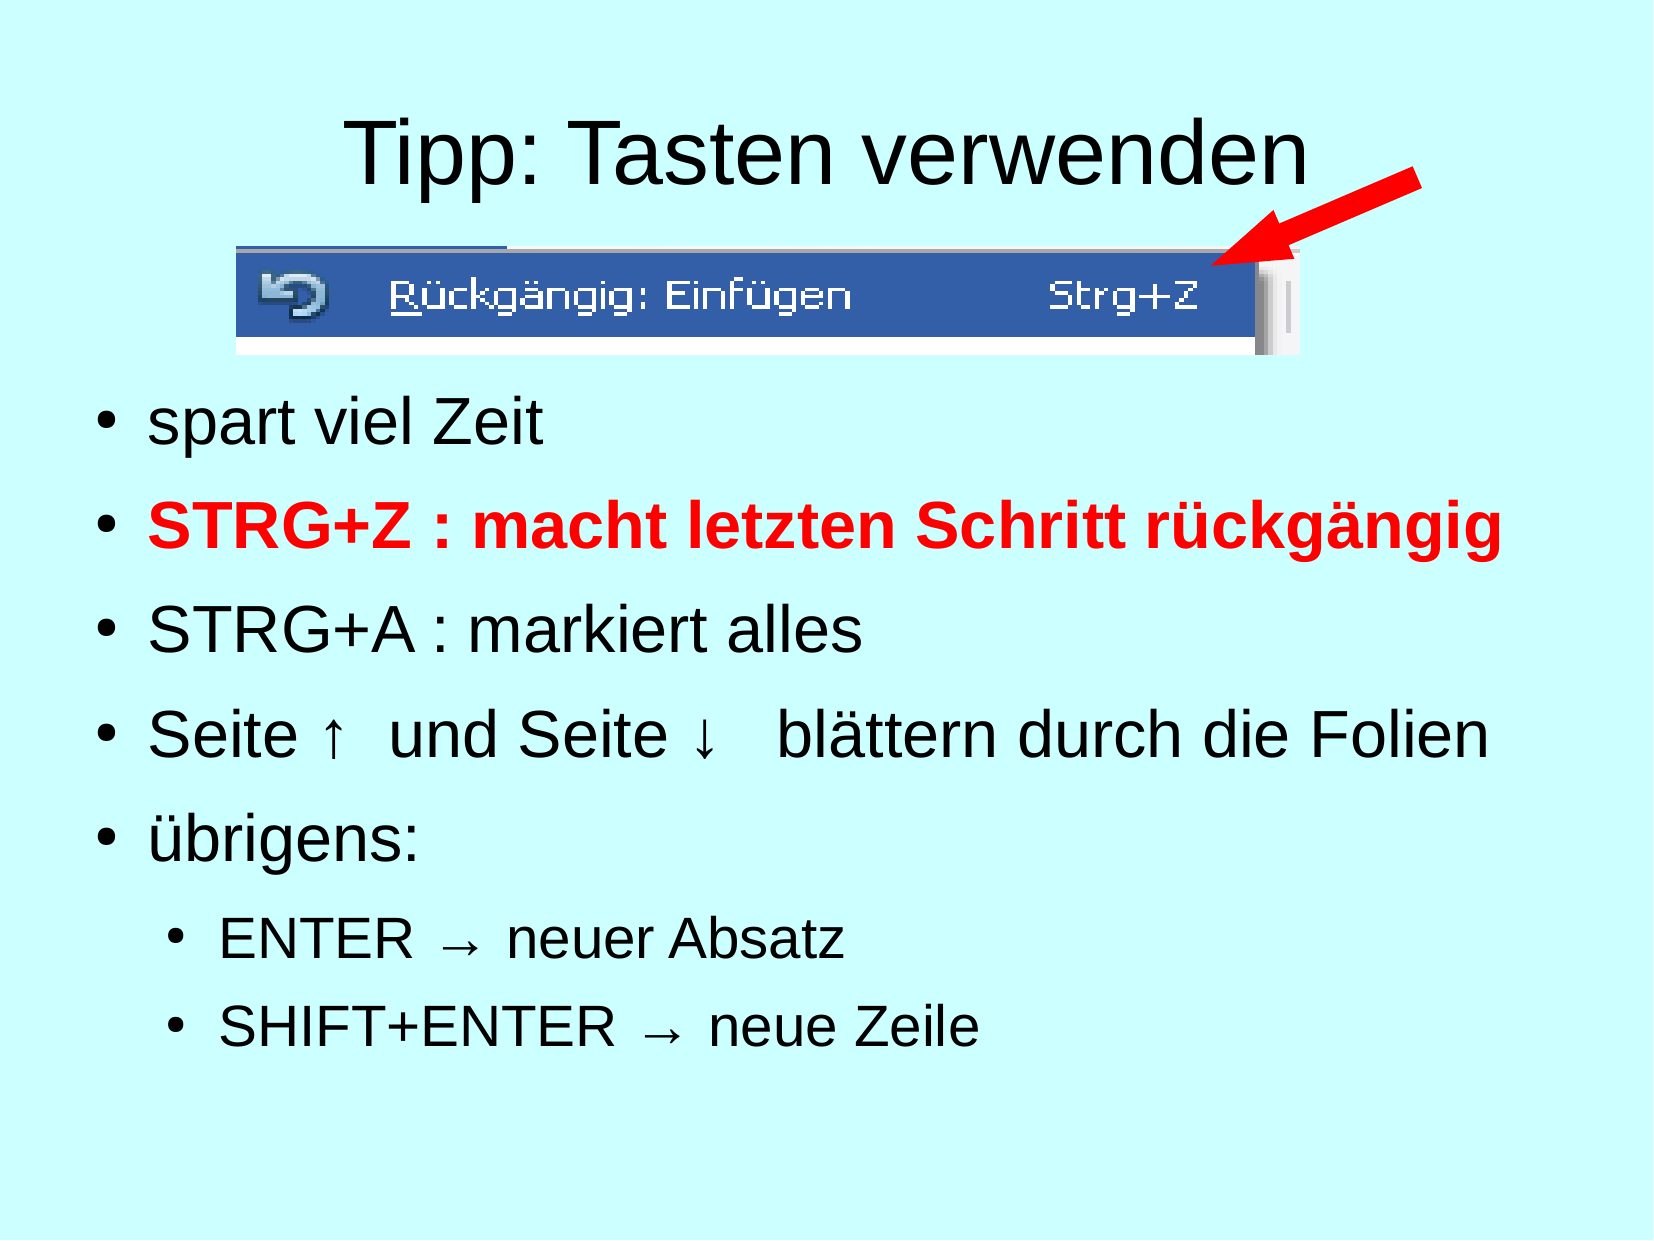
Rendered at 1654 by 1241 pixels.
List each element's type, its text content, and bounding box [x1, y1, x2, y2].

picture [236, 246, 1300, 355]
title Tipp: Tasten verwenden [82, 49, 1571, 257]
list spart viel Zeit STRG+Z : macht letzten Schritt rückgängig STRG+A : markiert alles Seite ↑ und Seite ↓ blättern durch die Folien übrigens: ENTER → neuer Absatz SHIFT+ENTER → neue Zeile [76, 383, 1565, 1059]
